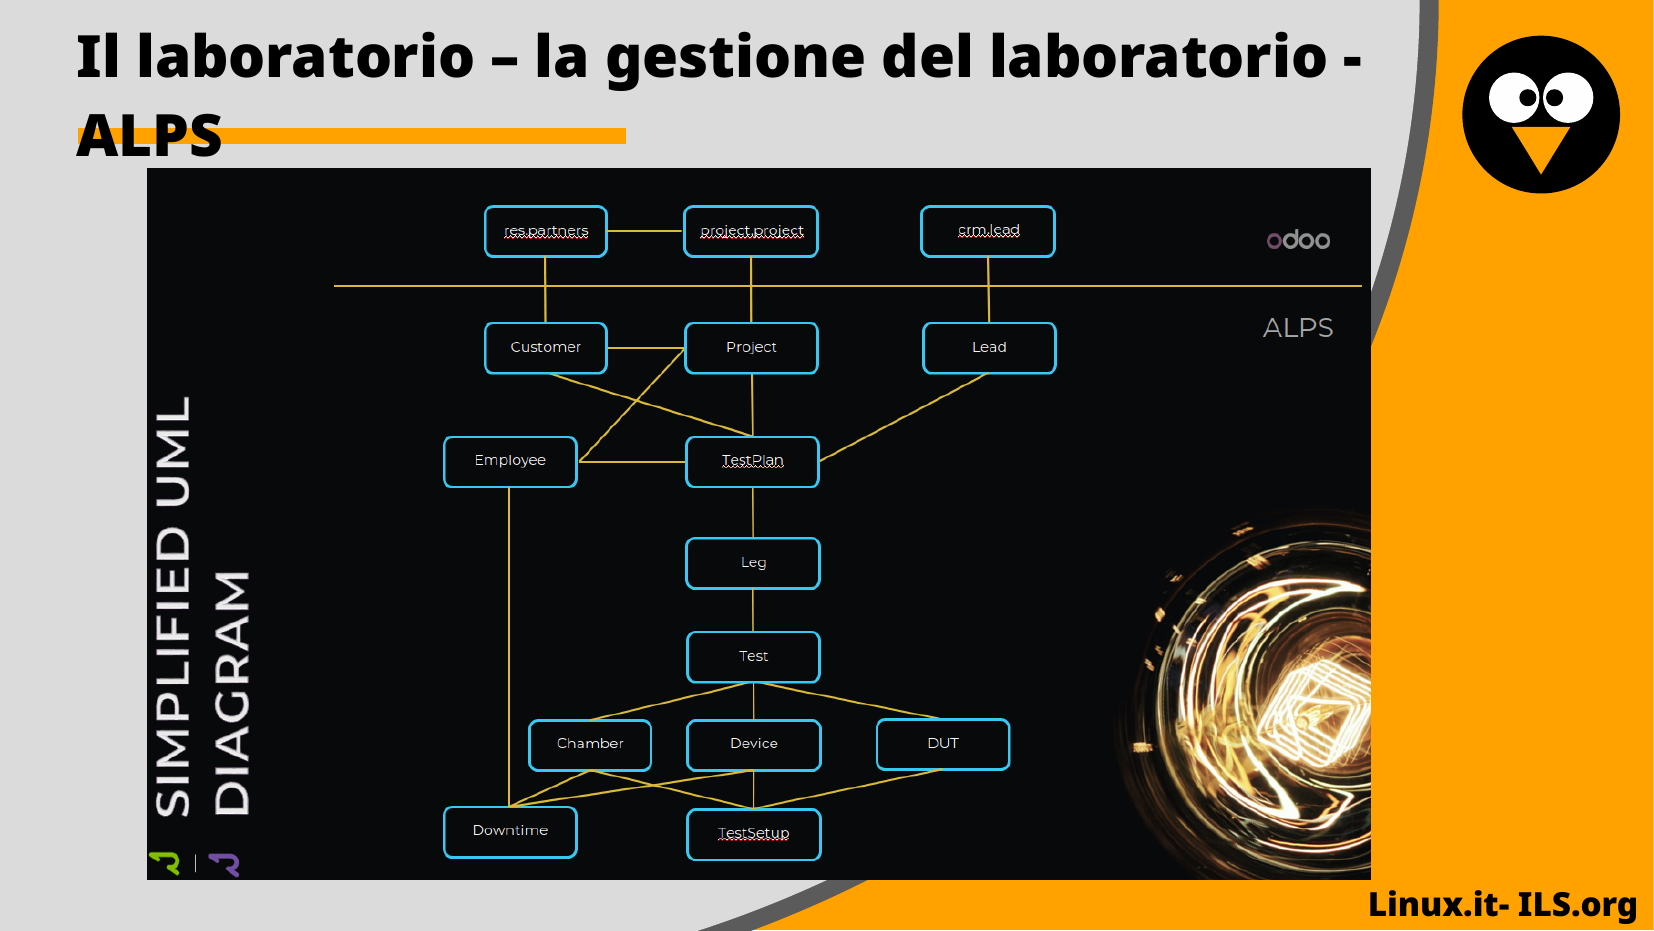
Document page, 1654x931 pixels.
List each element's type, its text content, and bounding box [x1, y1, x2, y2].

text_box Linux.it- ILS.org [1346, 873, 1654, 927]
title Il laboratorio – la gestione del laboratorio - ALPS [76, 28, 1388, 161]
picture [147, 168, 1371, 880]
